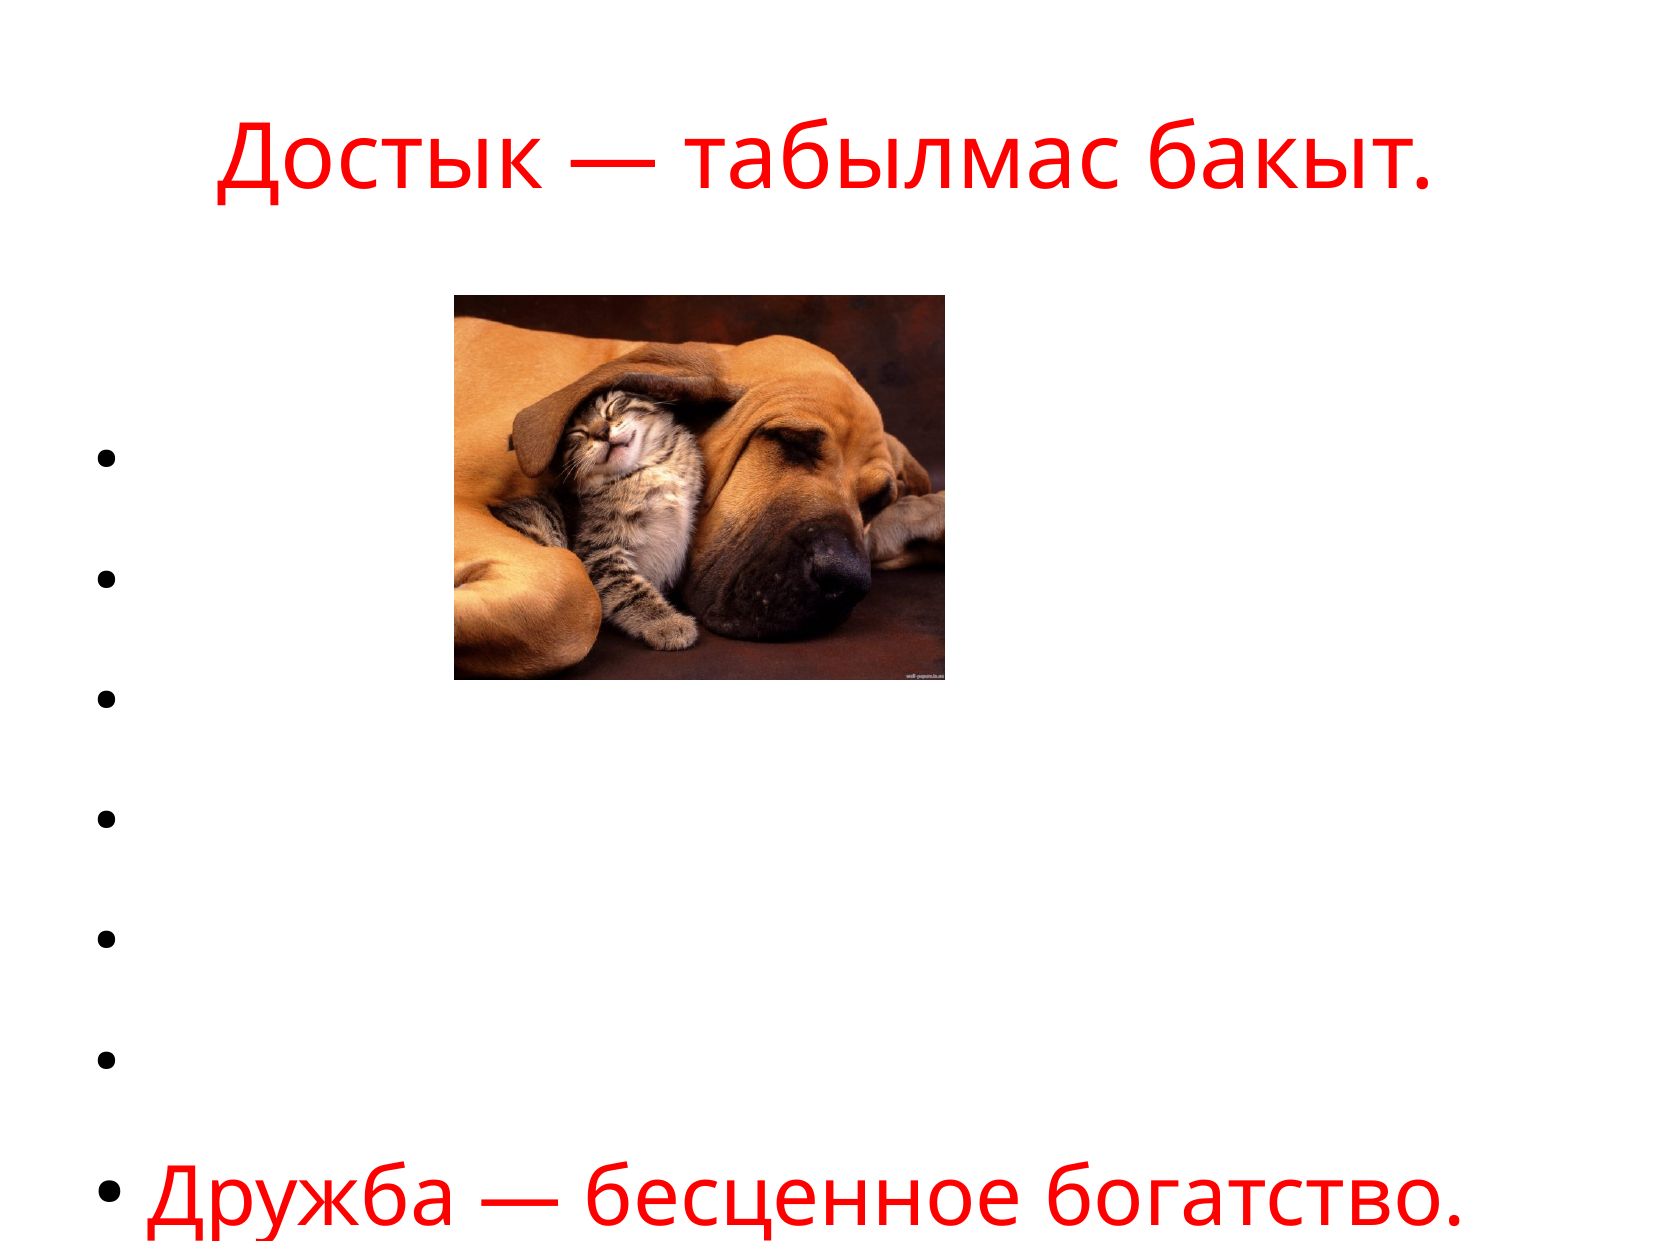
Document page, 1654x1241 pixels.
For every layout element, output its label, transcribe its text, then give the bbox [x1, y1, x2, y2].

list Дружба — бесценное богатство. [76, 295, 1565, 1135]
picture [454, 295, 945, 680]
title Достык — табылмас бакыт. [82, 49, 1571, 257]
